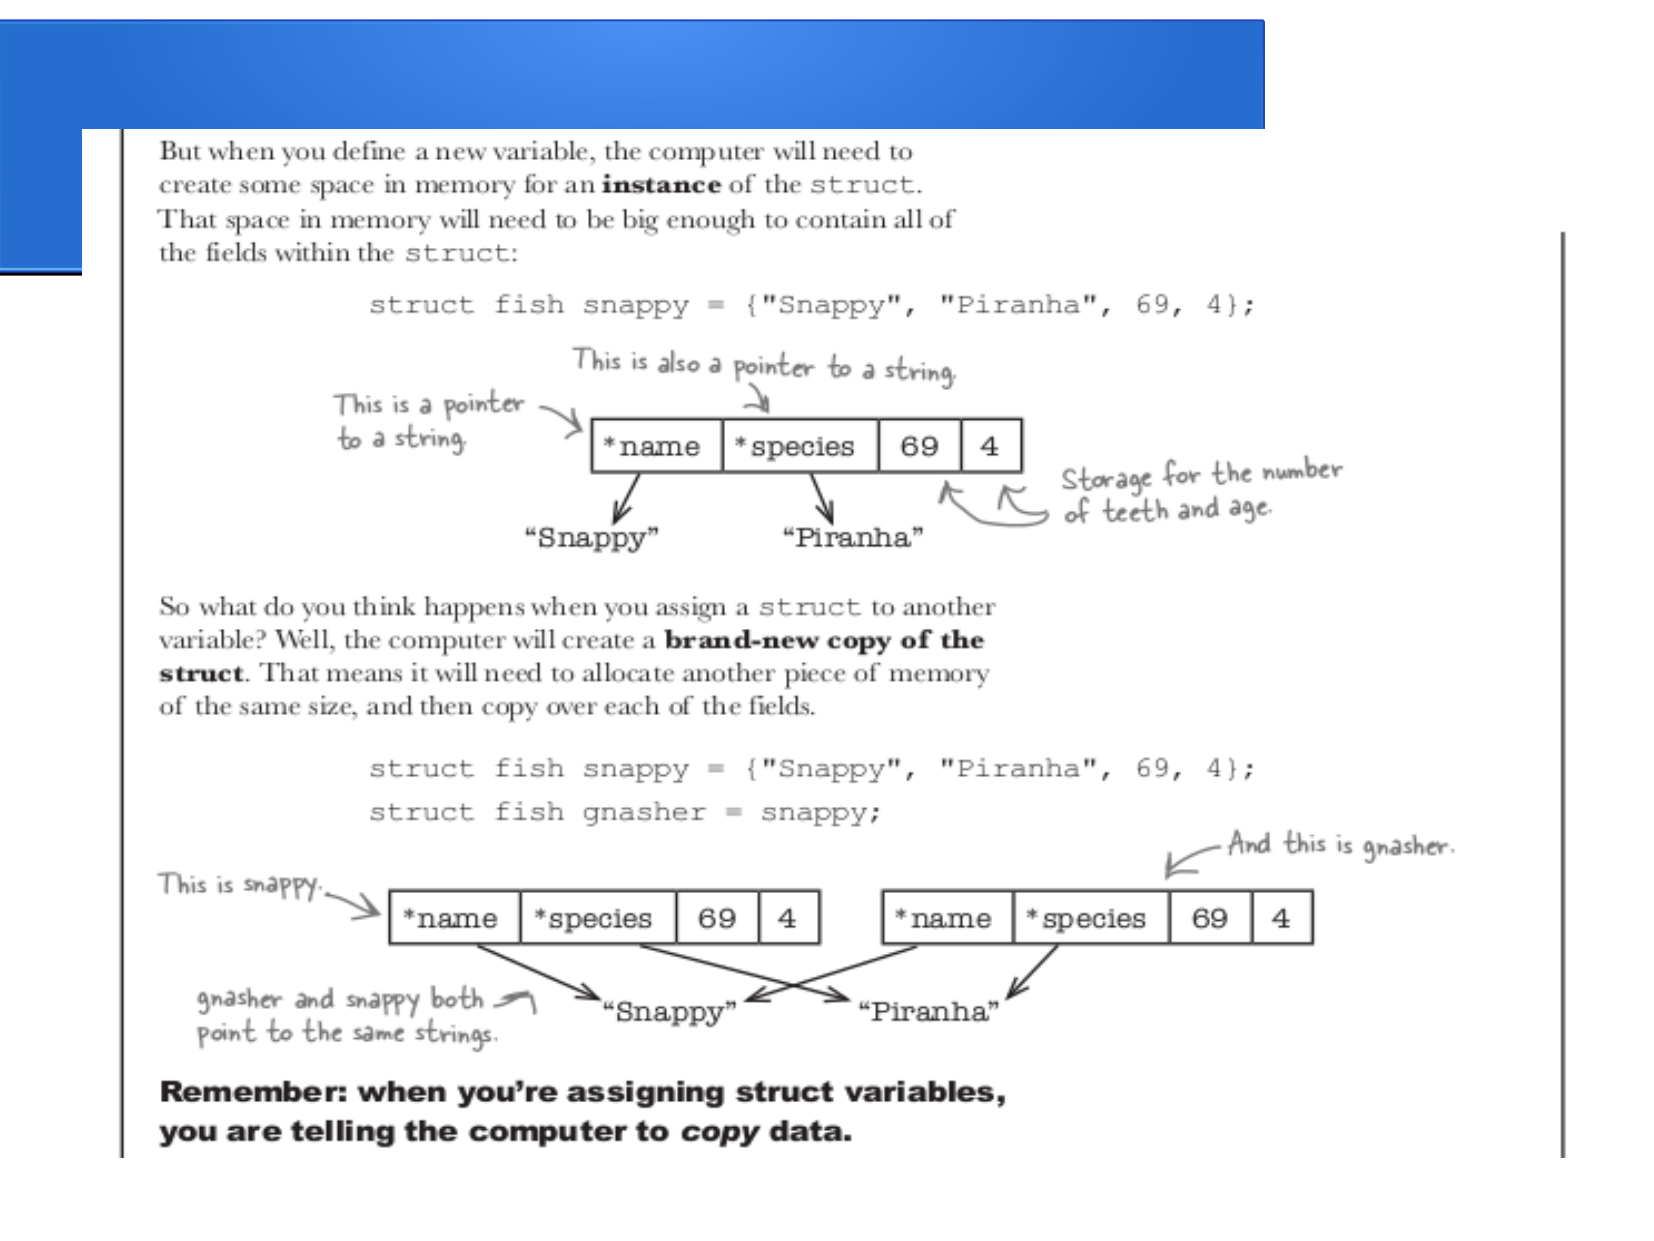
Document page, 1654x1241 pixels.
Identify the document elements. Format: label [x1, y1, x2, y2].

picture [82, 129, 1595, 1158]
